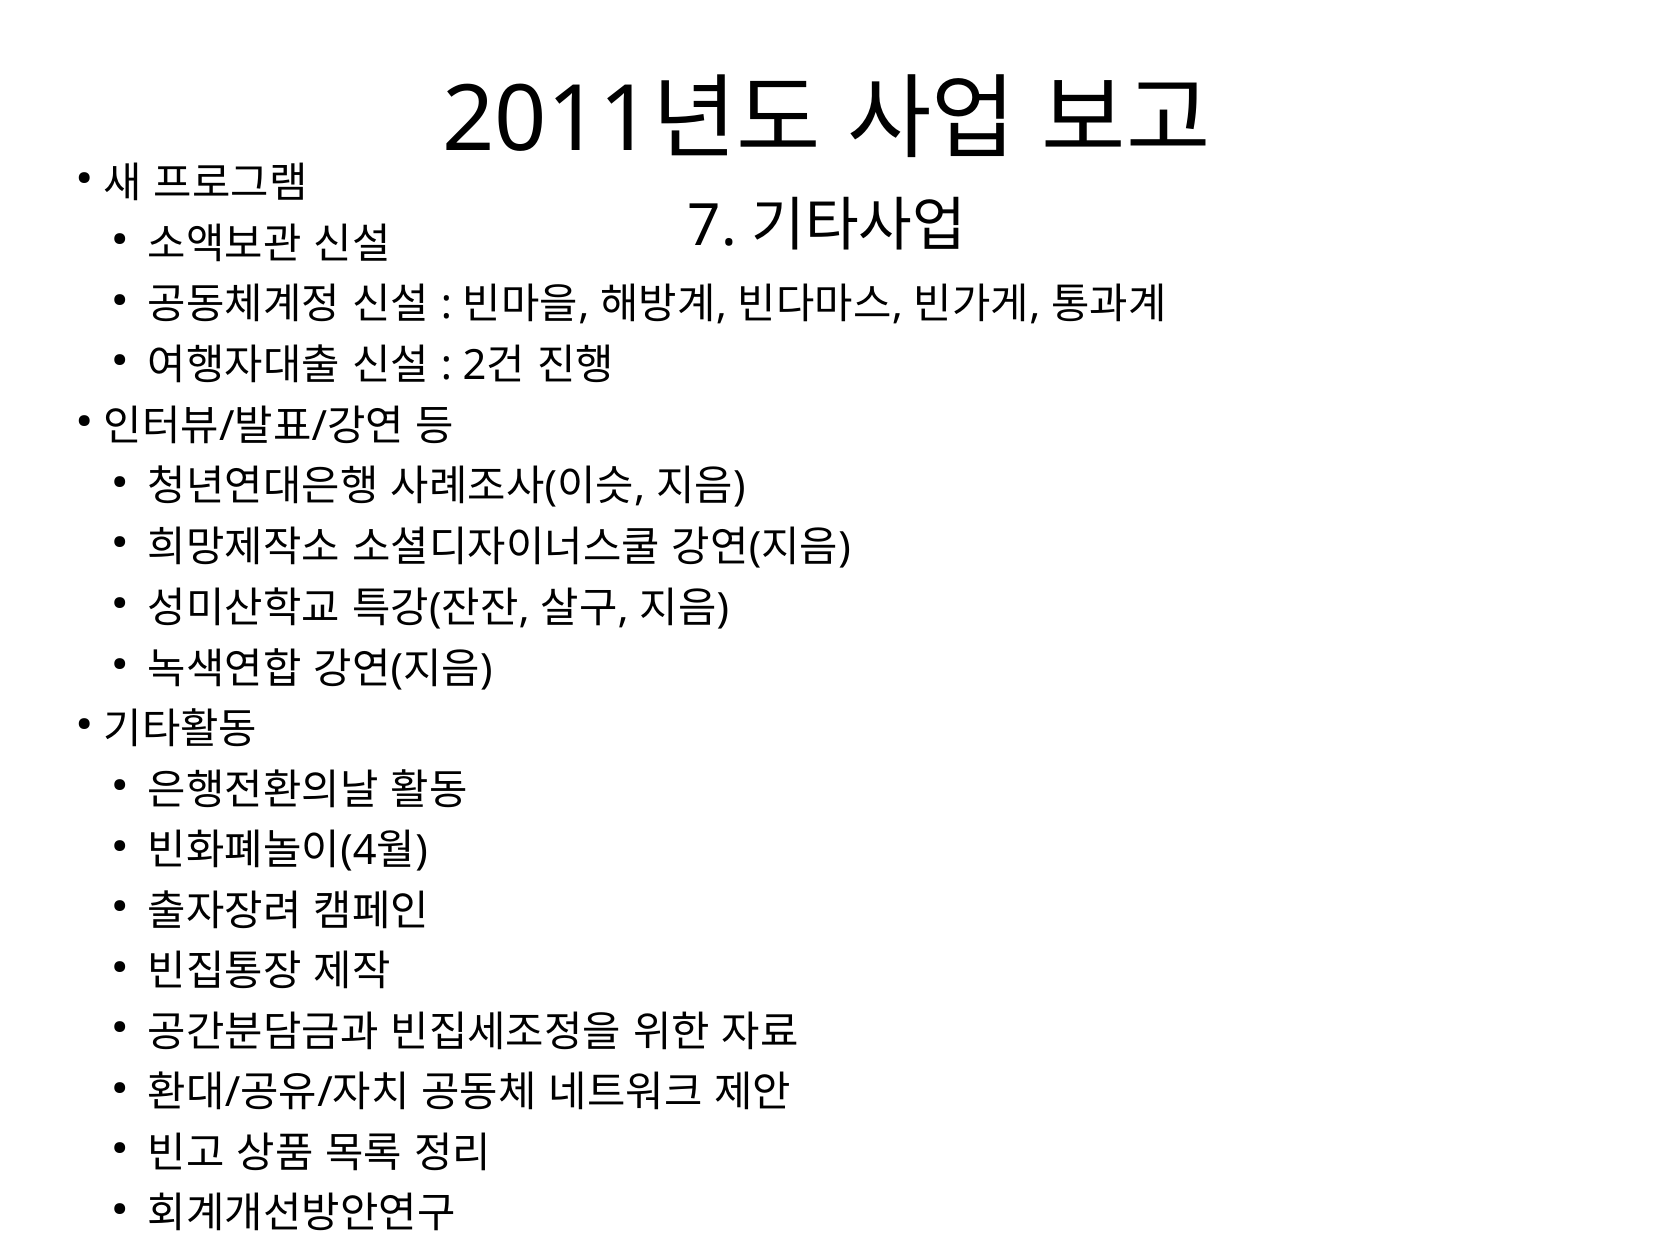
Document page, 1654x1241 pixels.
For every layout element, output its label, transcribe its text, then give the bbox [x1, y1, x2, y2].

text_box 새 프로그램 소액보관 신설 공동체계정 신설 : 빈마을, 해방계, 빈다마스, 빈가게, 통과계 여행자대출 신설 : 2건 진행 인터뷰/발표/강연 등 청년연대은행 사례조사(이슷, 지음) 희망제작소 소셜디자이너스쿨 강연(지음) 성미산학교 특강(잔잔, 살구, 지음) 녹색연합 강연(지음) 기타활동 은행전환의날 활동 빈화폐놀이(4월) 출자장려 캠페인 빈집통장 제작 공간분담금과 빈집세조정을 위한 자료 환대/공유/자치 공동체 네트워크 제안 빈고 상품 목록 정리 회계개선방안연구 해방촌 빈화폐 초안 작성 [76, 268, 1583, 1182]
title 2011년도 사업 보고 7. 기타사업 [82, 49, 1571, 257]
